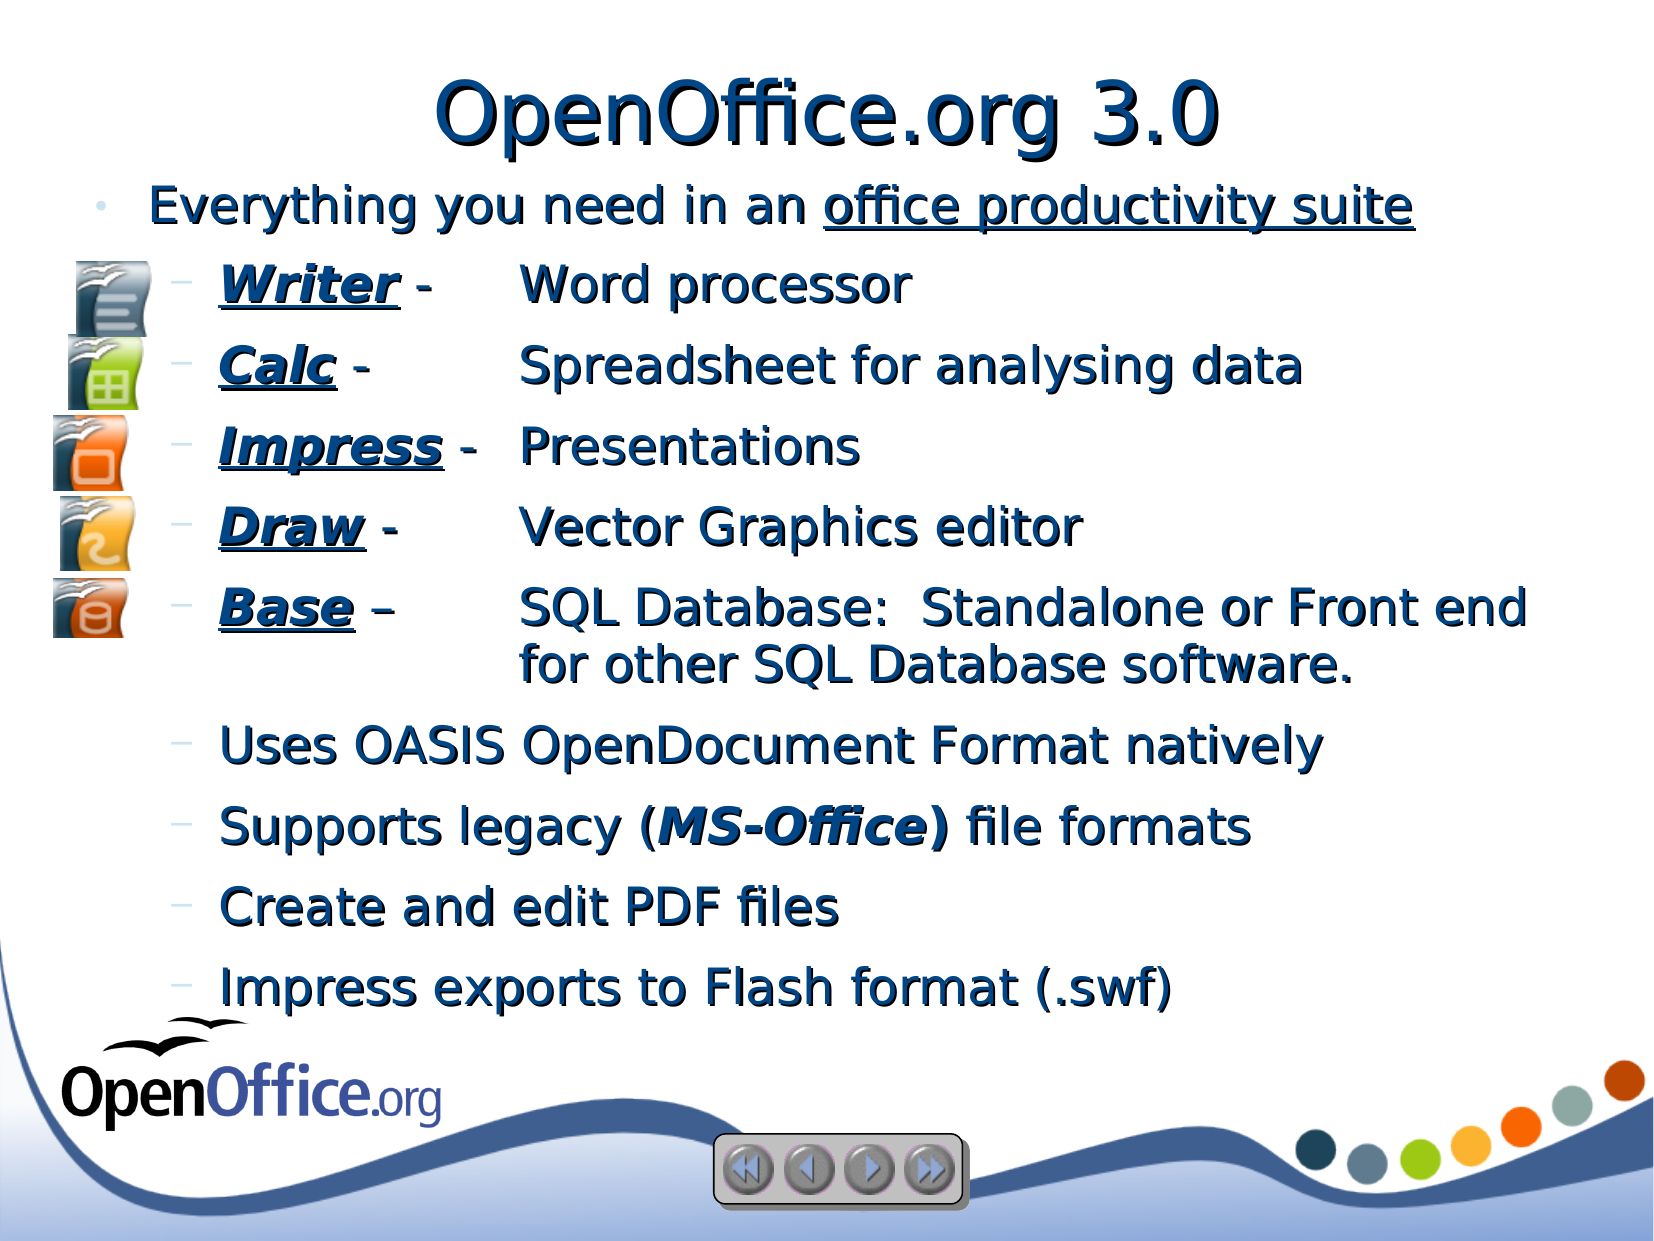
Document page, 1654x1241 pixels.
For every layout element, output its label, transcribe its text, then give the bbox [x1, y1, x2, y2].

picture [53, 578, 129, 638]
text_box [713, 1133, 963, 1204]
list Everything you need in an office productivity suite Writer - Word processor Calc - Spreadsheet for analysing data Impress - Presentations Draw - Vector Graphics editor Base – SQL Database: Standalone or Front end for other SQL Database software. Uses OASIS OpenDocument Format natively Supports legacy (MS-Office) file formats Create and edit PDF files Impress exports to Flash format (.swf) [76, 176, 1565, 1034]
picture [60, 496, 136, 572]
picture [0, 938, 1654, 1241]
picture [68, 261, 152, 410]
title OpenOffice.org 3.0 [82, 49, 1571, 178]
picture [53, 415, 129, 491]
